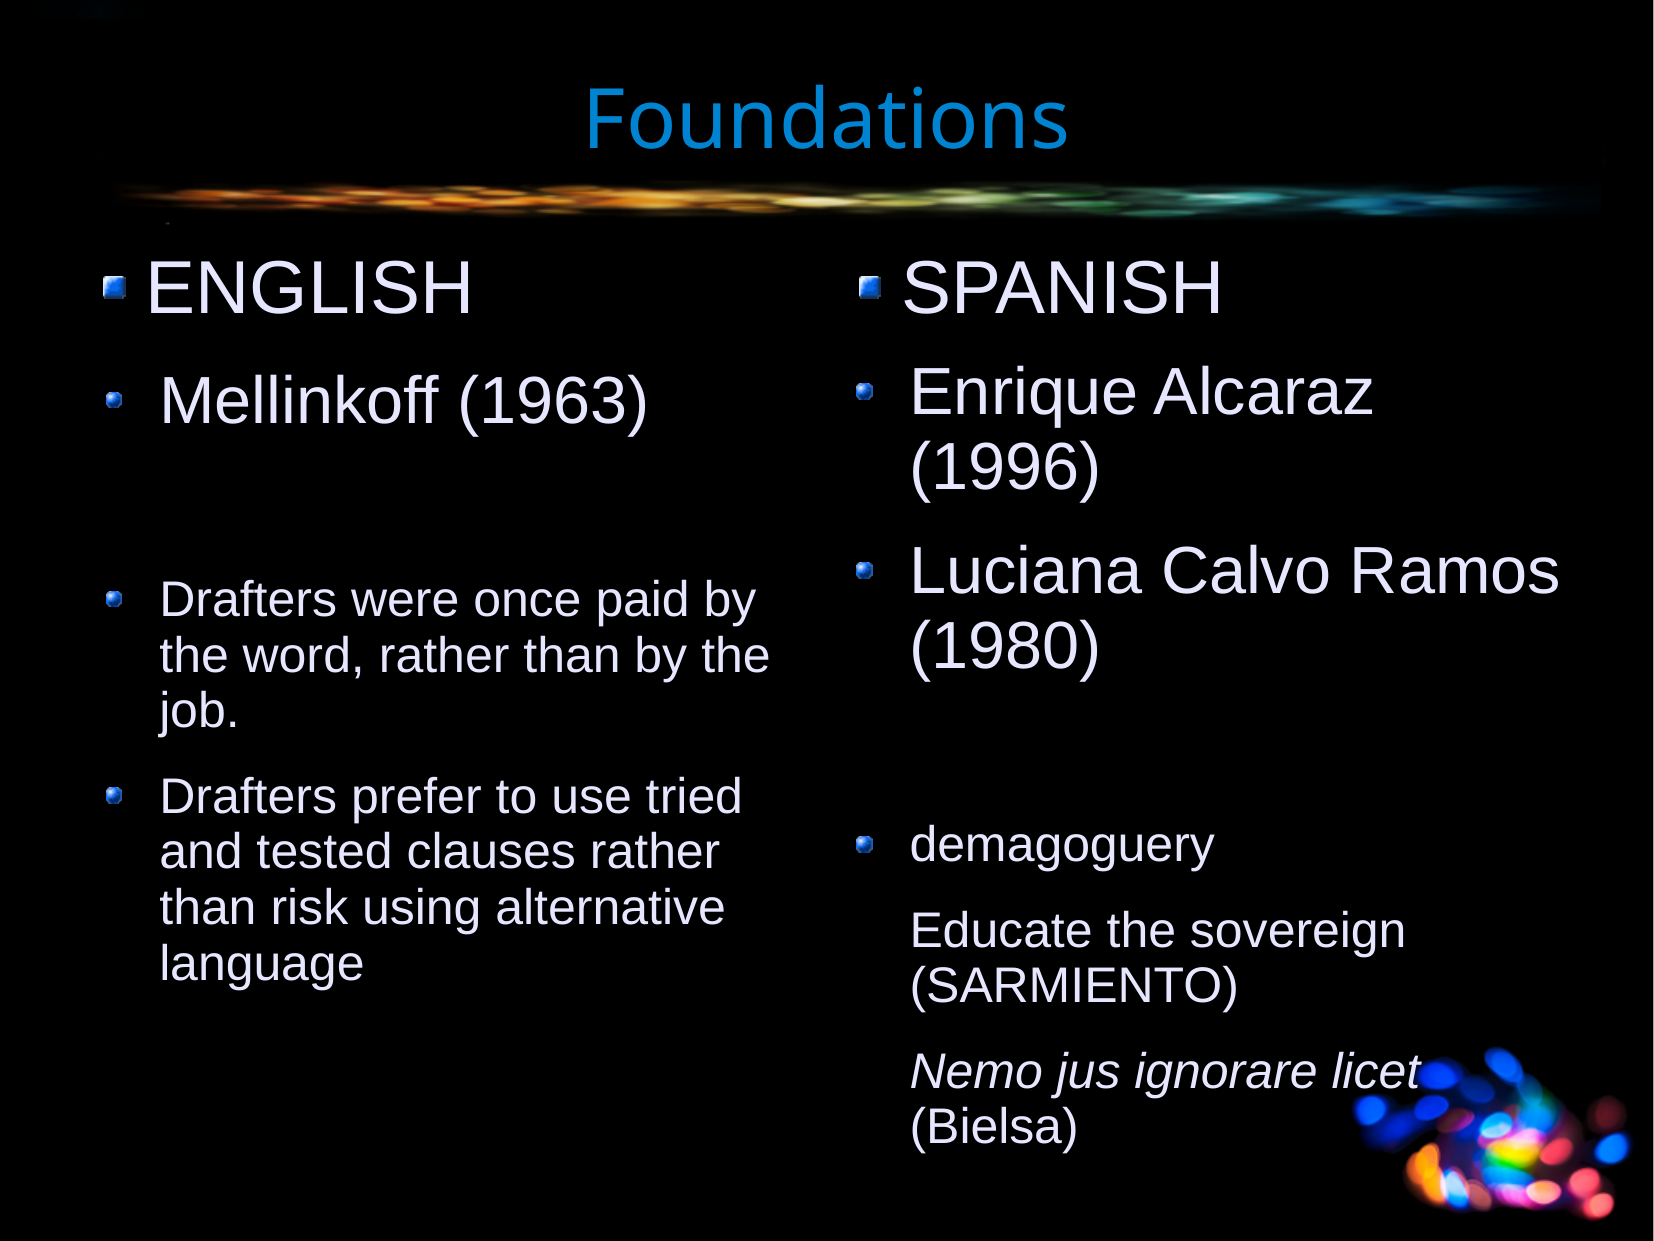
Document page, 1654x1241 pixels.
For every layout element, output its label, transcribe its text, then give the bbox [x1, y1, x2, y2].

list Mellinkoff (1963) Drafters were once paid by the word, rather than by the job. Drafters prefer to use tried and tested clauses rather than risk using alternative language [88, 362, 815, 1182]
title Foundations [82, 12, 1571, 220]
text_box SPANISH [844, 237, 1241, 337]
picture [0, 0, 1654, 1241]
text_box ENGLISH [88, 237, 490, 337]
list Enrique Alcaraz (1996) Luciana Calvo Ramos (1980) demagoguery Educate the sovereign (SARMIENTO) Nemo jus ignorare licet (Bielsa) [838, 354, 1565, 1159]
